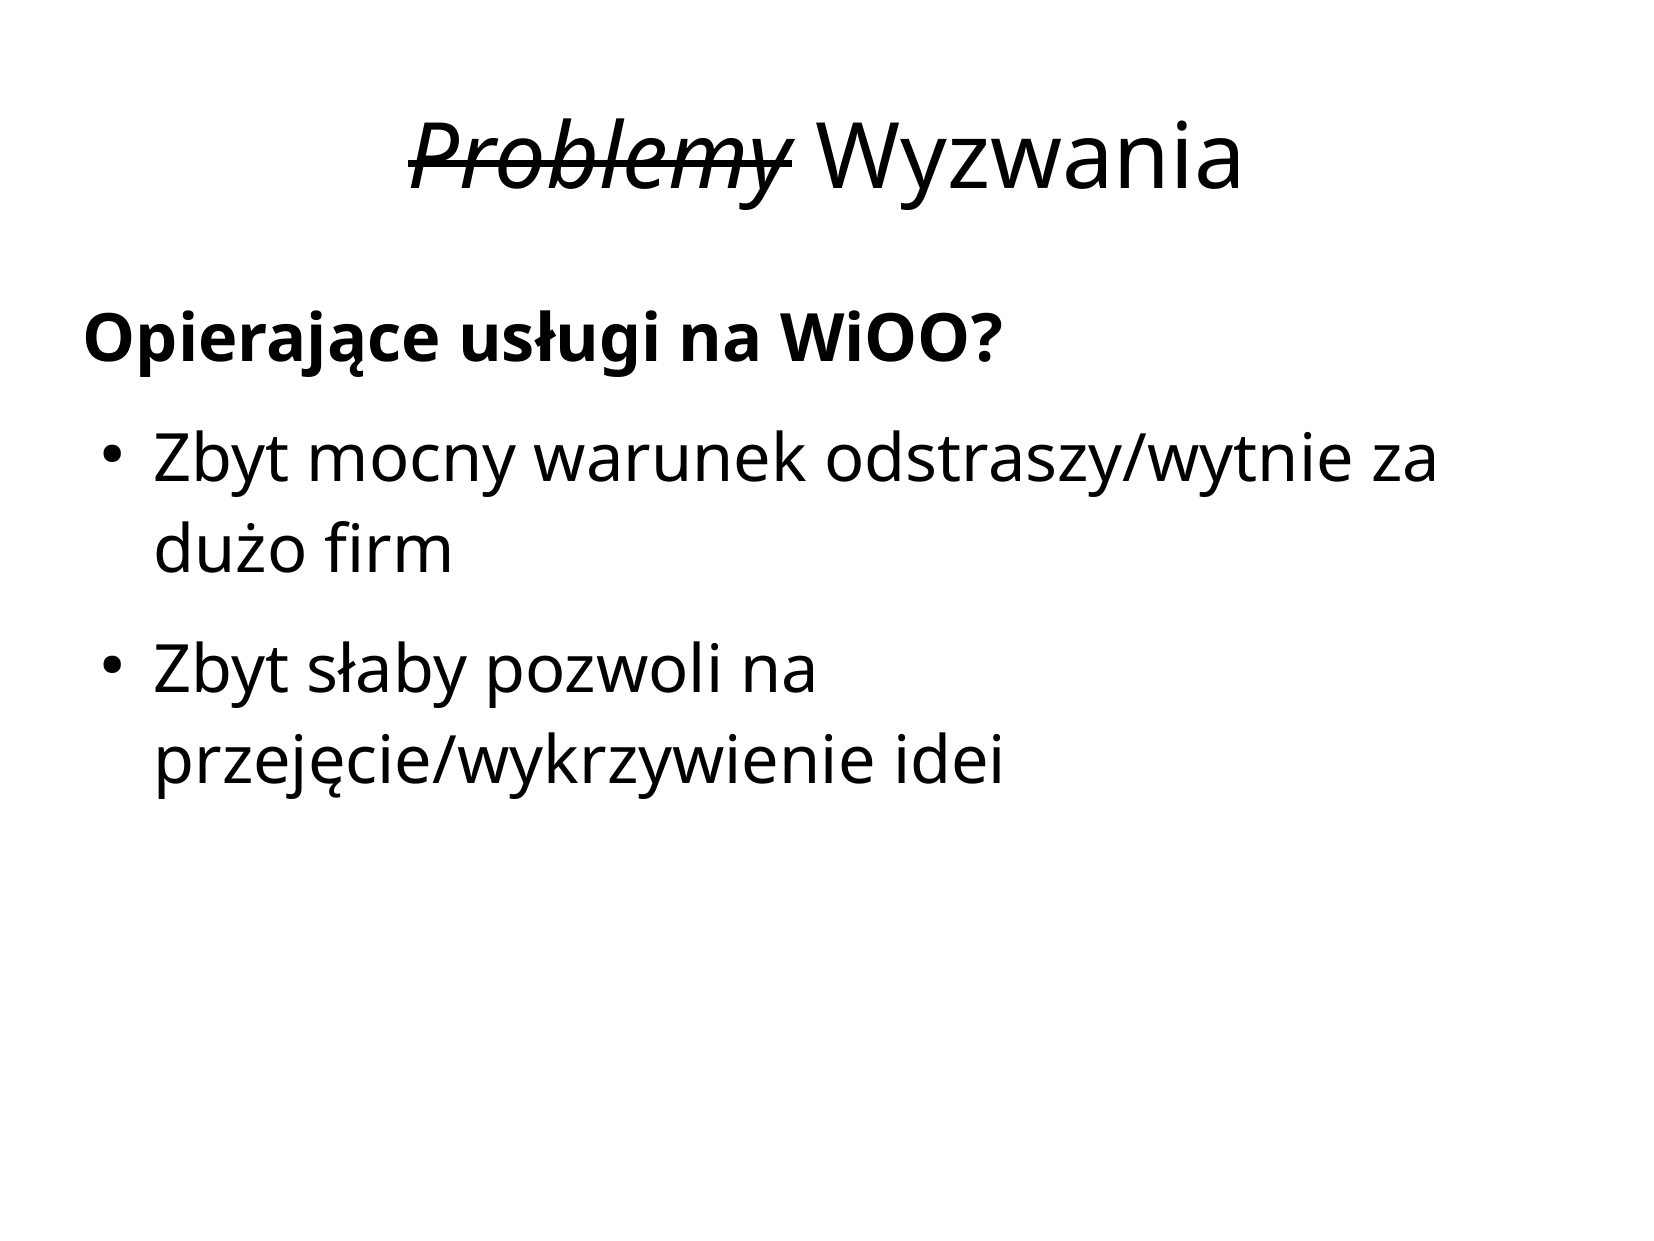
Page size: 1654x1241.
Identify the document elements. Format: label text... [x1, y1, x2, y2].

list Opierające usługi na WiOO? Zbyt mocny warunek odstraszy/wytnie za dużo firm Zbyt słaby pozwoli na przejęcie/wykrzywienie idei [82, 290, 1538, 1010]
title Problemy Wyzwania [82, 49, 1571, 257]
